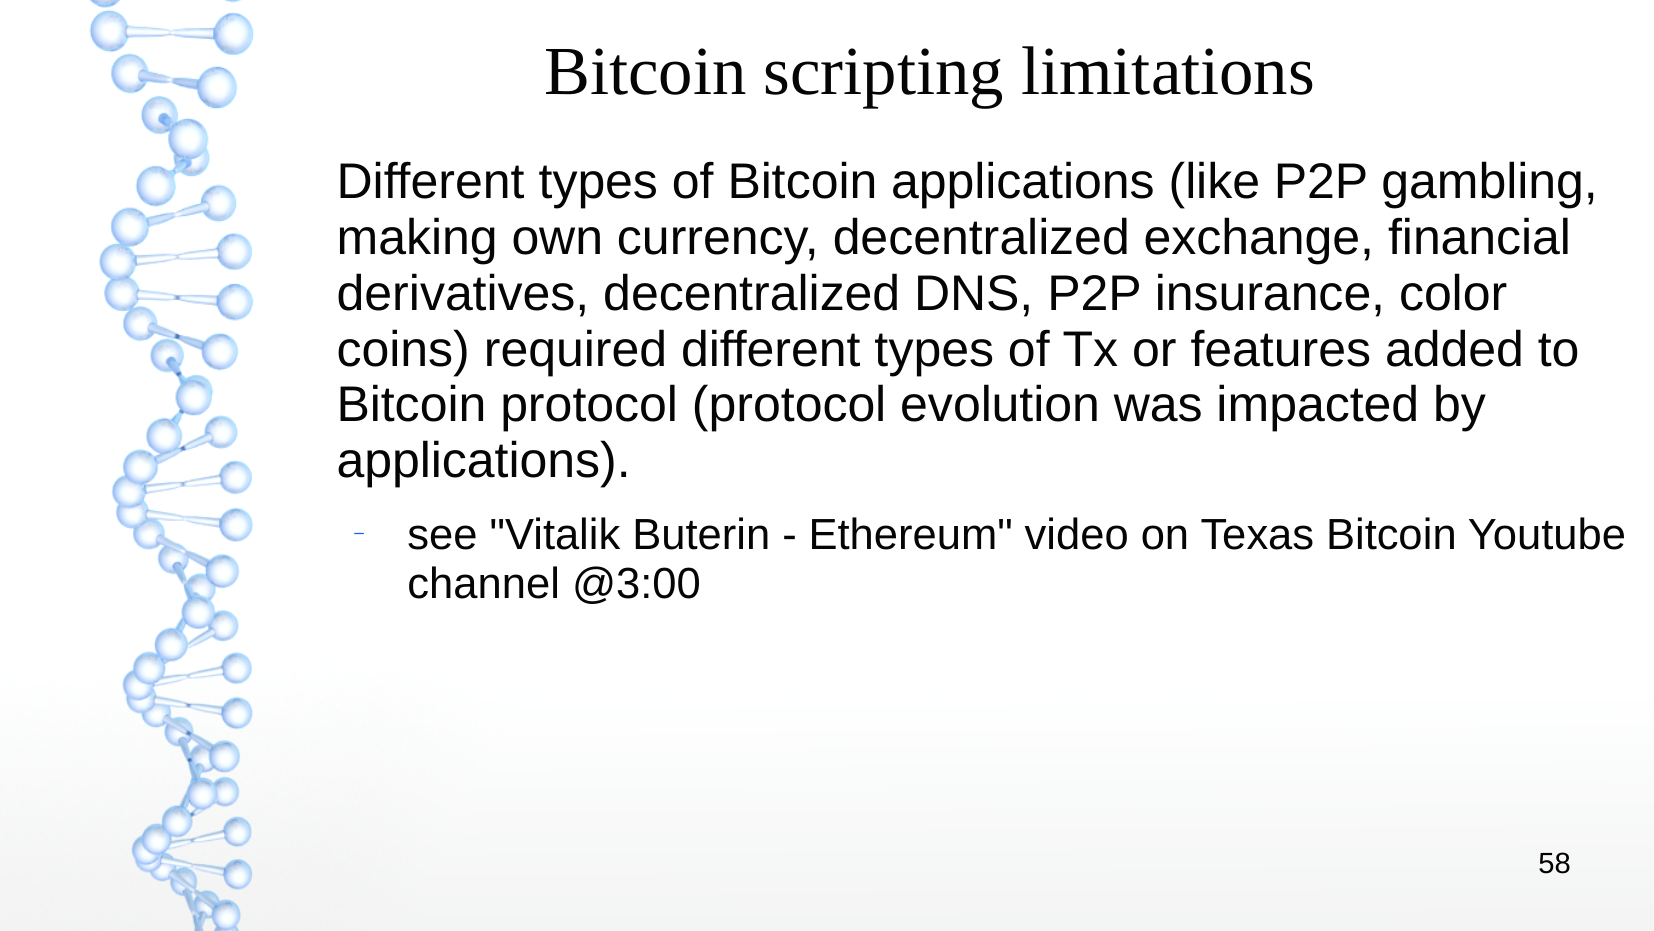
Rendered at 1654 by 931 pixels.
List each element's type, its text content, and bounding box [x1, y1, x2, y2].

title Bitcoin scripting limitations [265, 11, 1595, 130]
picture [0, 0, 1654, 931]
list Different types of Bitcoin applications (like P2P gambling, making own currency, decentralized exchange, financial derivatives, decentralized DNS, P2P insurance, color coins) required different types of Tx or features added to Bitcoin protocol (protocol evolution was impacted by applications). see "Vitalik Buterin - Ethereum" video on Texas Bitcoin Youtube channel @3:00 [265, 153, 1642, 886]
